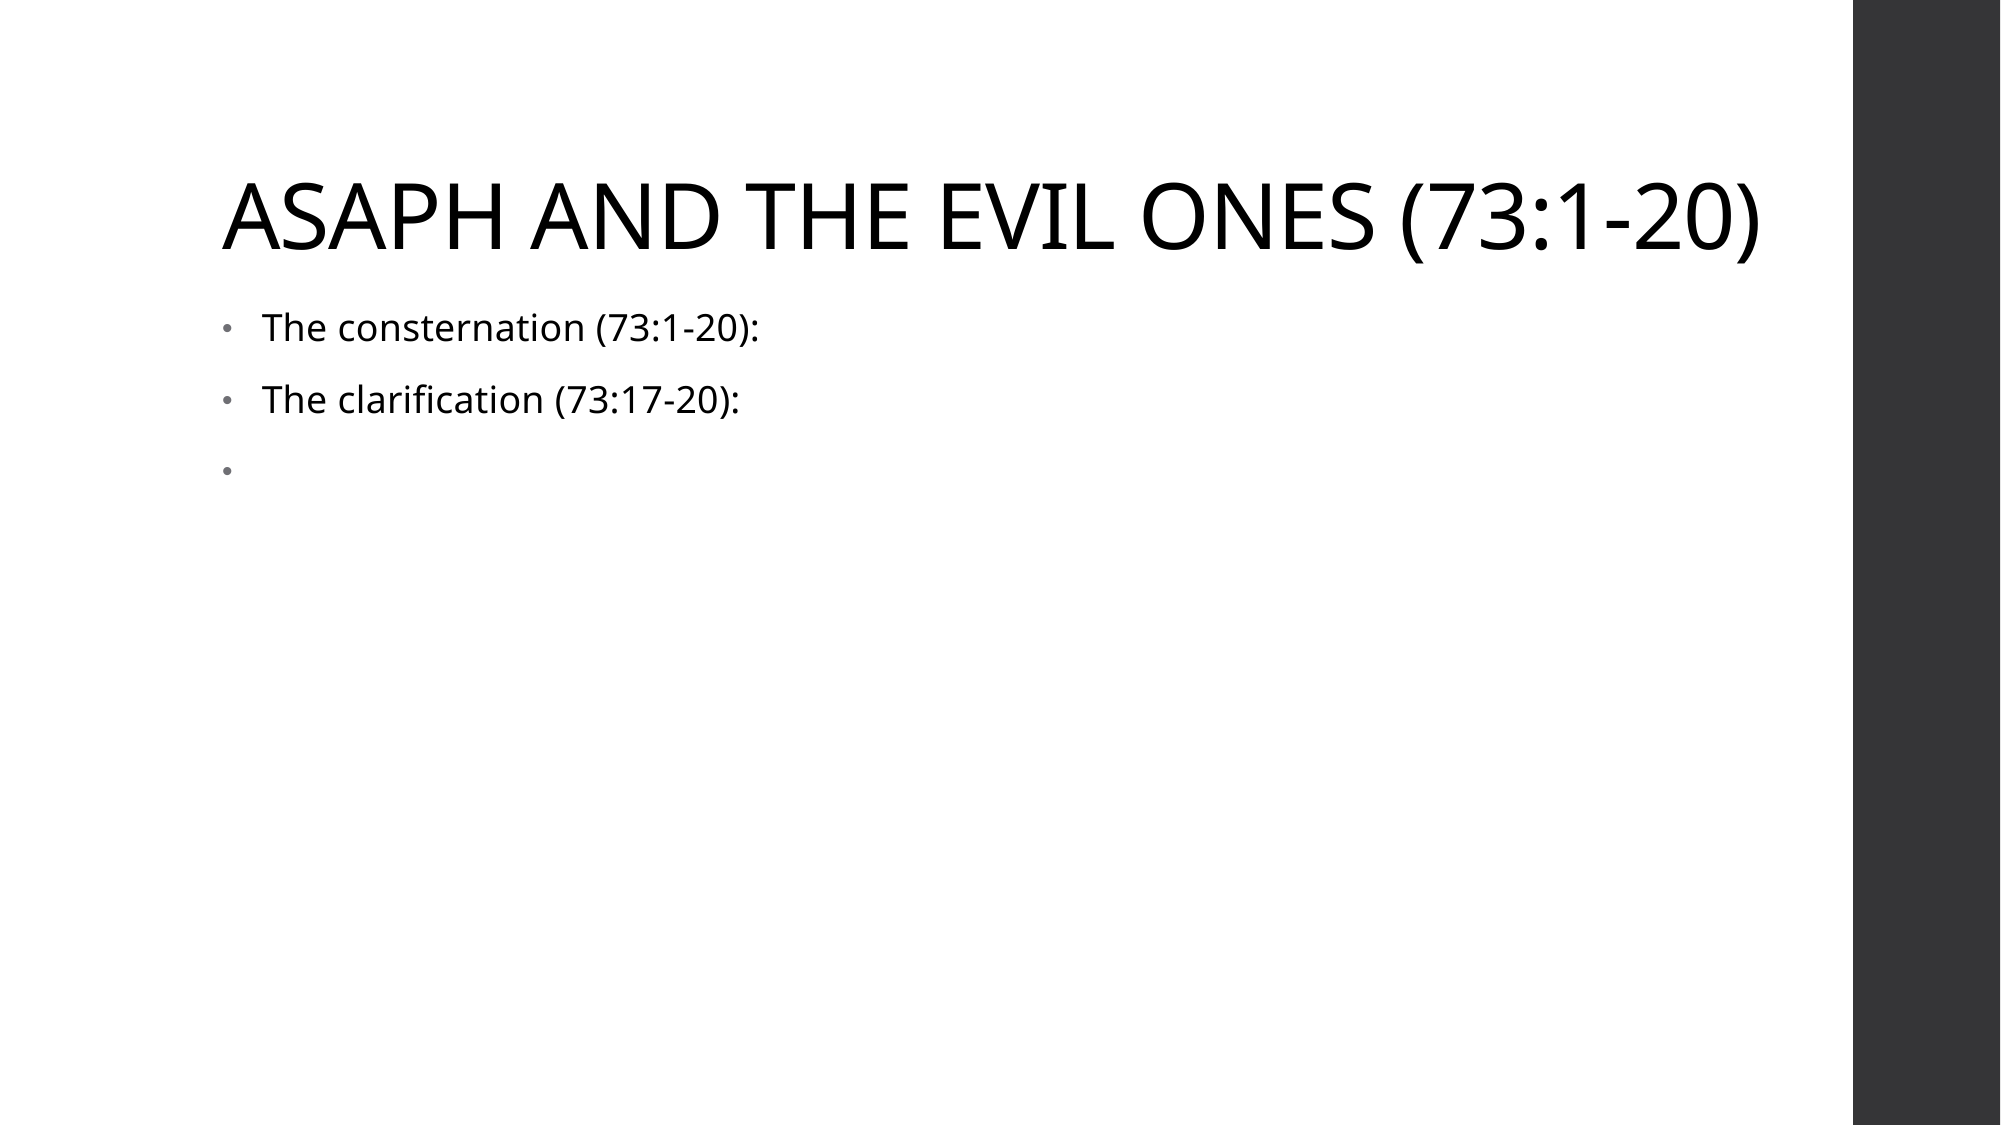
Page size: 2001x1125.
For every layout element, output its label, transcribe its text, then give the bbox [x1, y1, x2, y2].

title ASAPH AND THE EVIL ONES (73:1-20) [206, 60, 1797, 278]
list The consternation (73:1-20): The clarification (73:17-20): [206, 299, 1617, 1014]
